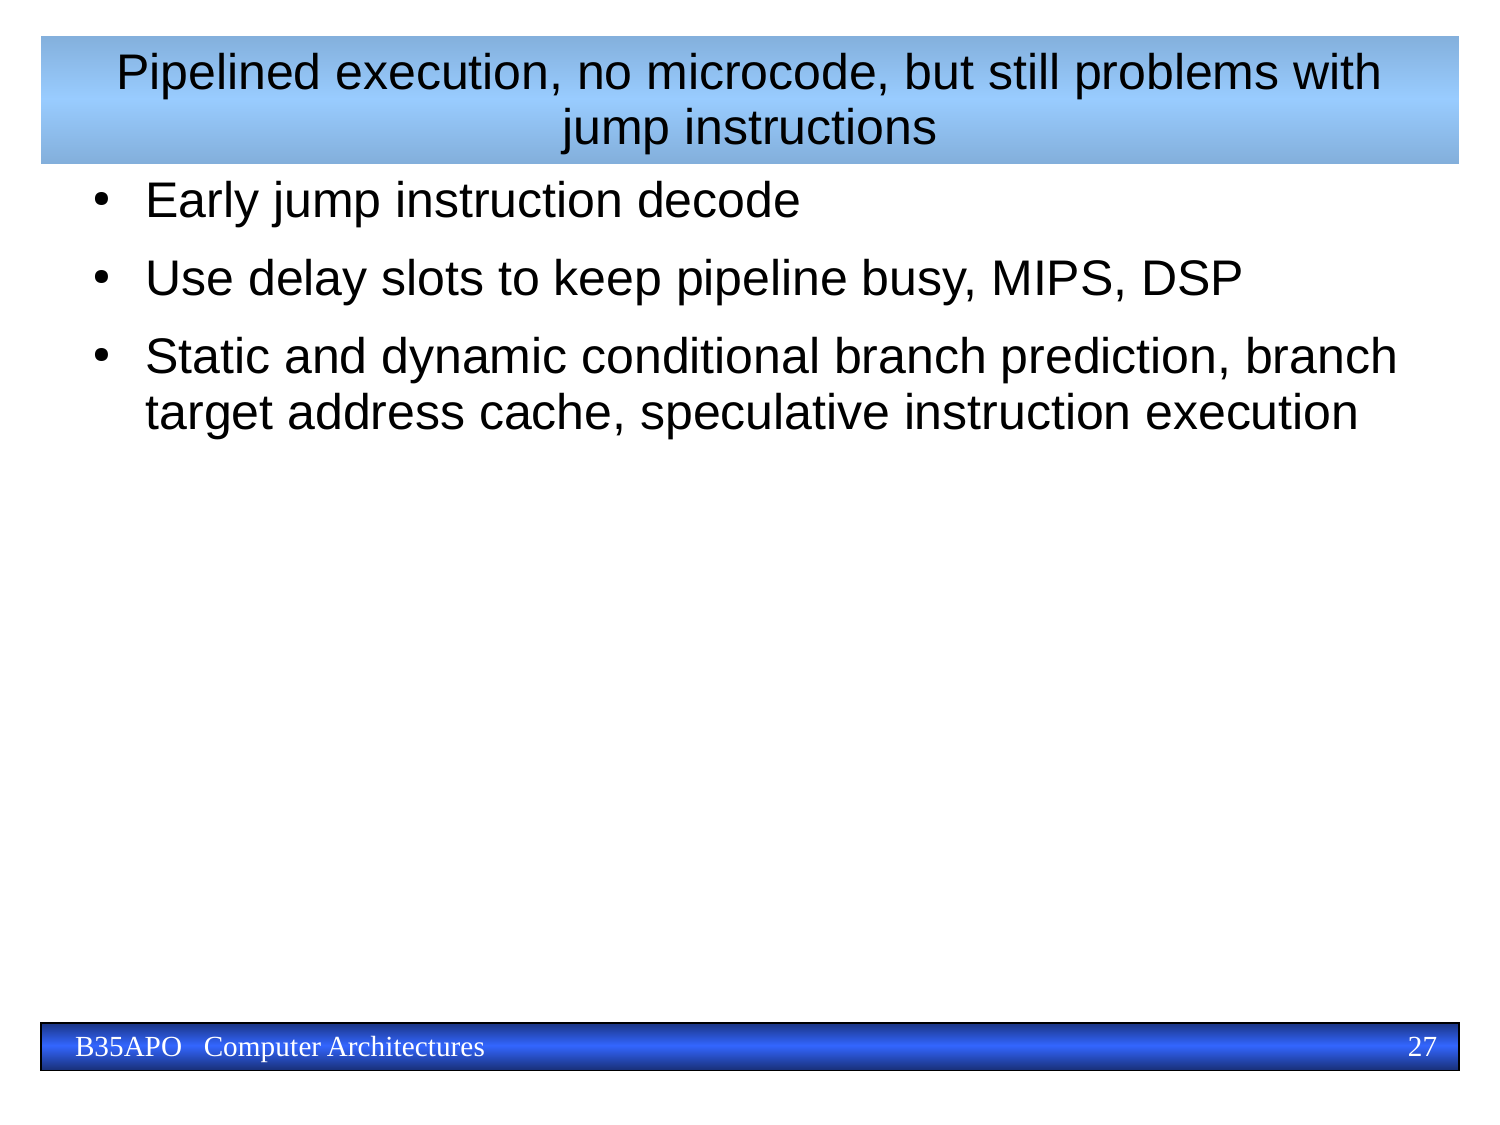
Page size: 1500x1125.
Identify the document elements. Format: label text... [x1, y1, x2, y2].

title Pipelined execution, no microcode, but still problems with jump instructions [41, 36, 1459, 164]
list Early jump instruction decode Use delay slots to keep pipeline busy, MIPS, DSP Static and dynamic conditional branch prediction, branch target address cache, speculative instruction execution [75, 172, 1426, 916]
